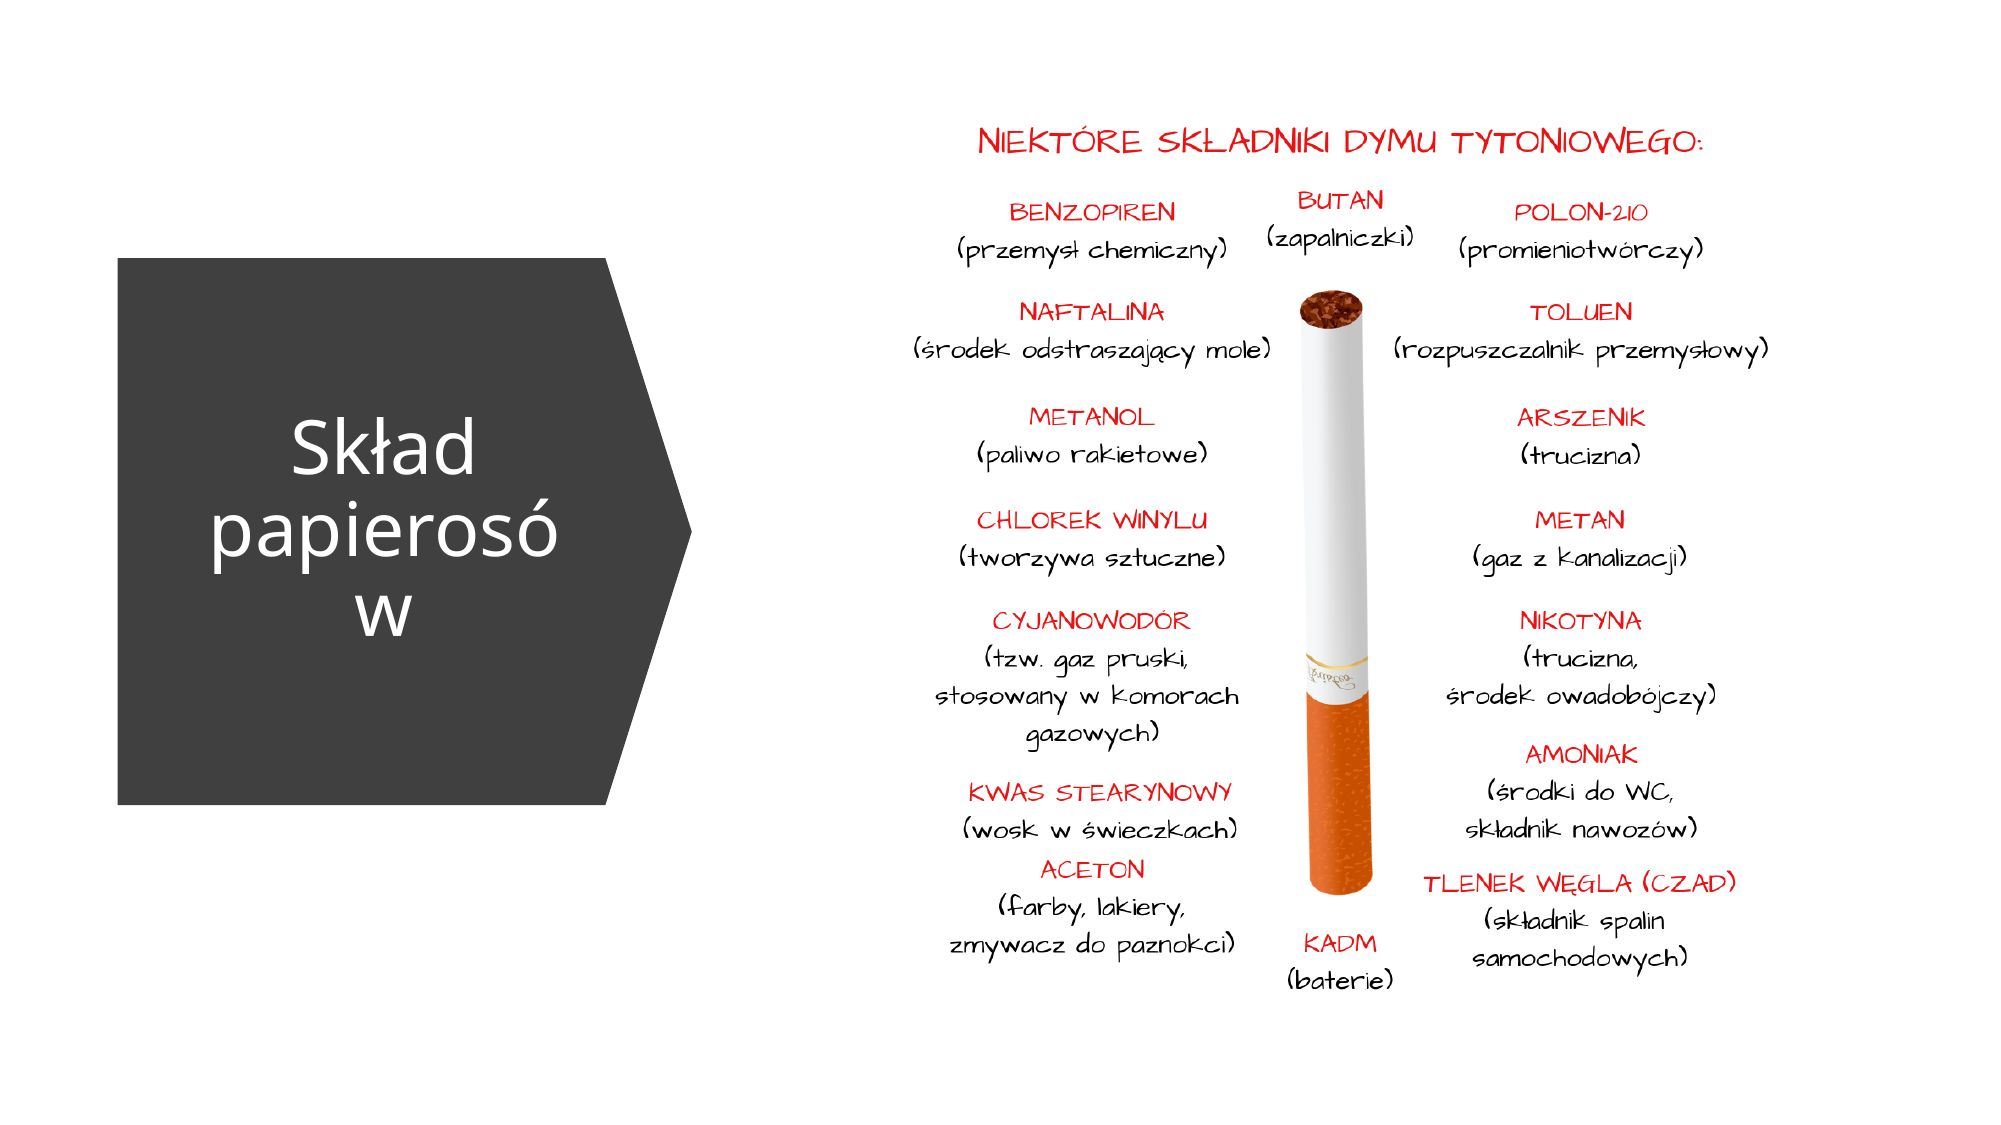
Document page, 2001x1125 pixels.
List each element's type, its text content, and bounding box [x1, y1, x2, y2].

title Skład papierosów [168, 322, 601, 741]
picture [883, 105, 1797, 1020]
text_box [117, 258, 692, 806]
